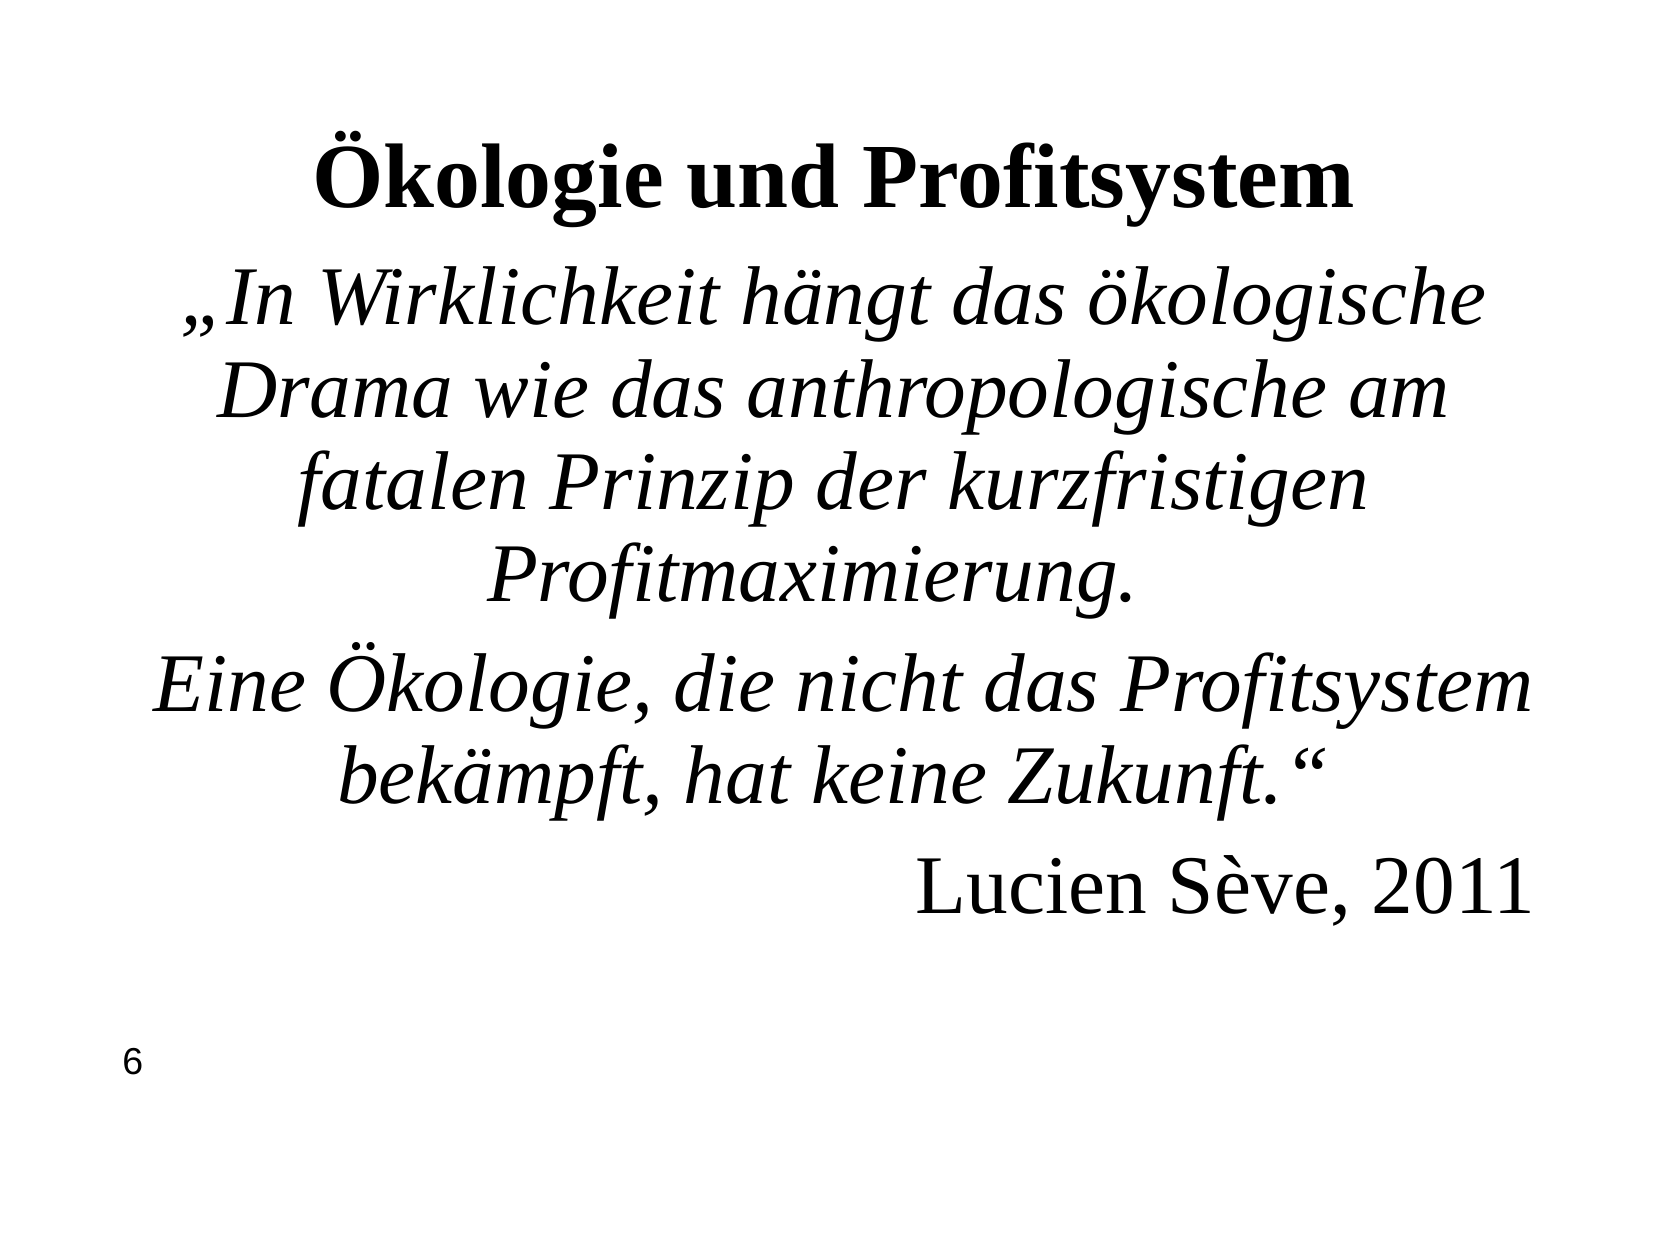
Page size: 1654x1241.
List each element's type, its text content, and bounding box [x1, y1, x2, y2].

text_box <Nummer> [107, 1033, 325, 1104]
text_box Ökologie und Profitsystem „In Wirklichkeit hängt das ökologische Drama wie das anthropologische am fatalen Prinzip der kurzfristigen Profitmaximierung. Eine Ökologie, die nicht das Profitsystem bekämpft, hat keine Zukunft.“ Lucien Sève, 2011 [118, 118, 1565, 940]
